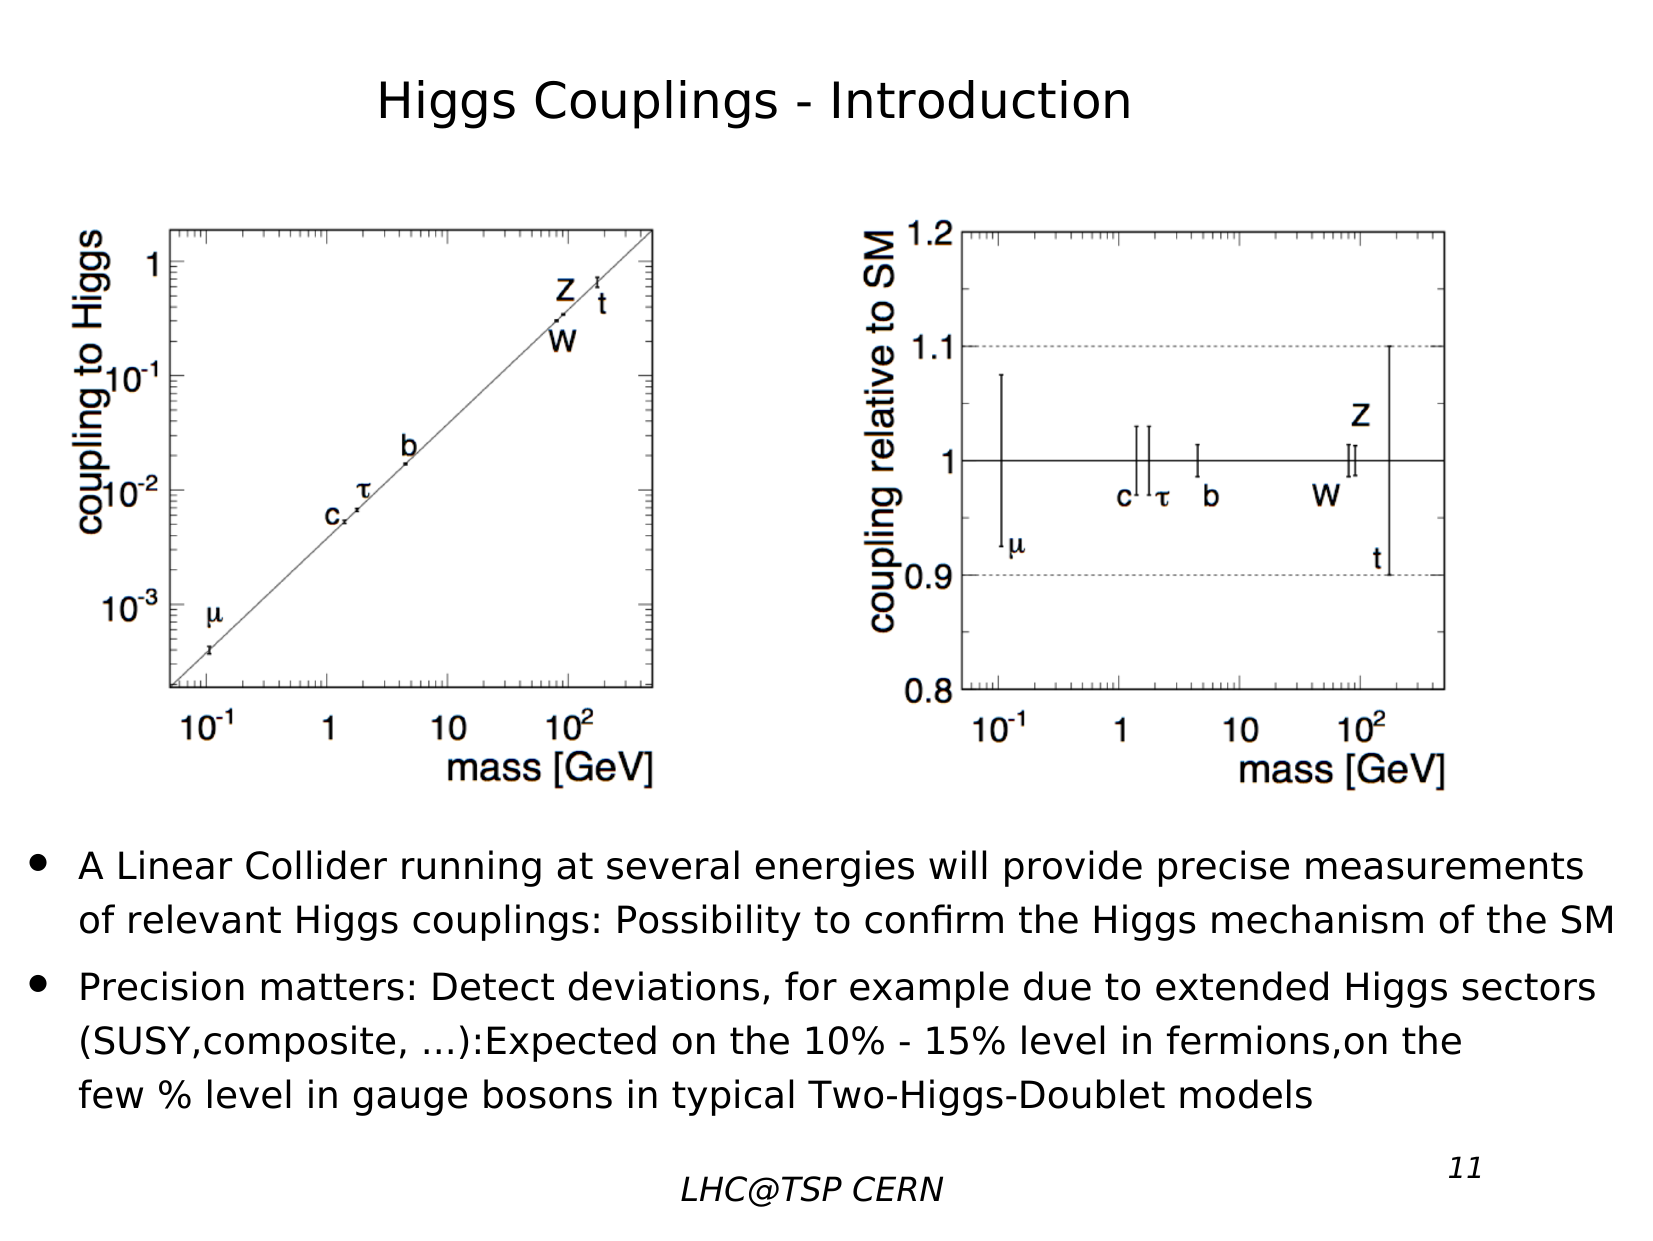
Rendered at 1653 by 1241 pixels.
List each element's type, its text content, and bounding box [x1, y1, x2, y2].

picture [60, 181, 703, 798]
picture [852, 182, 1495, 800]
title Higgs Couplings - Introduction [359, 34, 1395, 162]
list A Linear Collider running at several energies will provide precise measurements of relevant Higgs couplings: Possibility to confirm the Higgs mechanism of the SM Precision matters: Detect deviations, for example due to extended Higgs sectors (SUSY,composite, ...):Expected on the 10% - 15% level in fermions,on the few % level in gauge bosons in typical Two-Higgs-Doublet models [11, 825, 1653, 1157]
